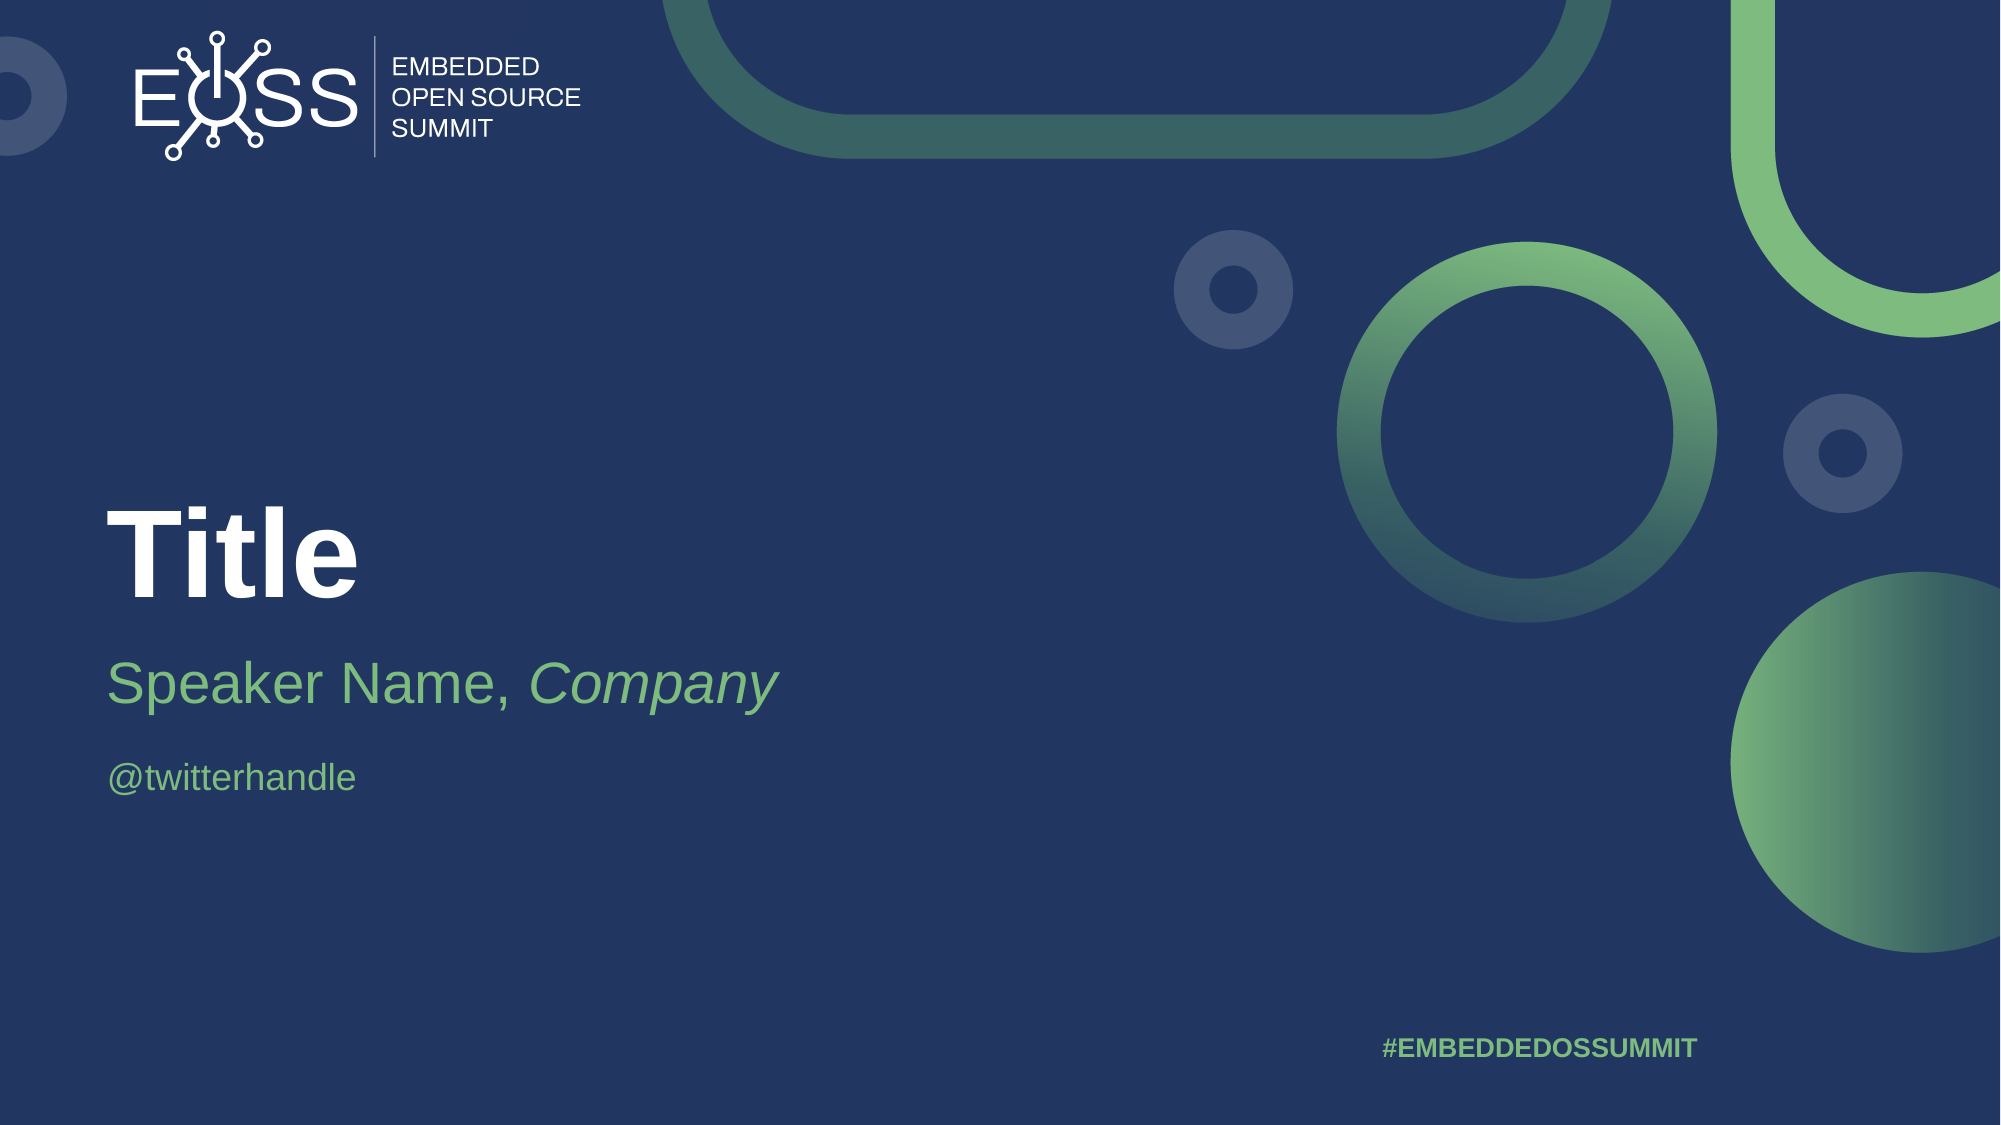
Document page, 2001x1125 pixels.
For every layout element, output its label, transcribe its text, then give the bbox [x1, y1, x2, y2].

text_box Title [91, 241, 1319, 631]
text_box Speaker Name, Company @twitterhandle [91, 648, 1666, 990]
